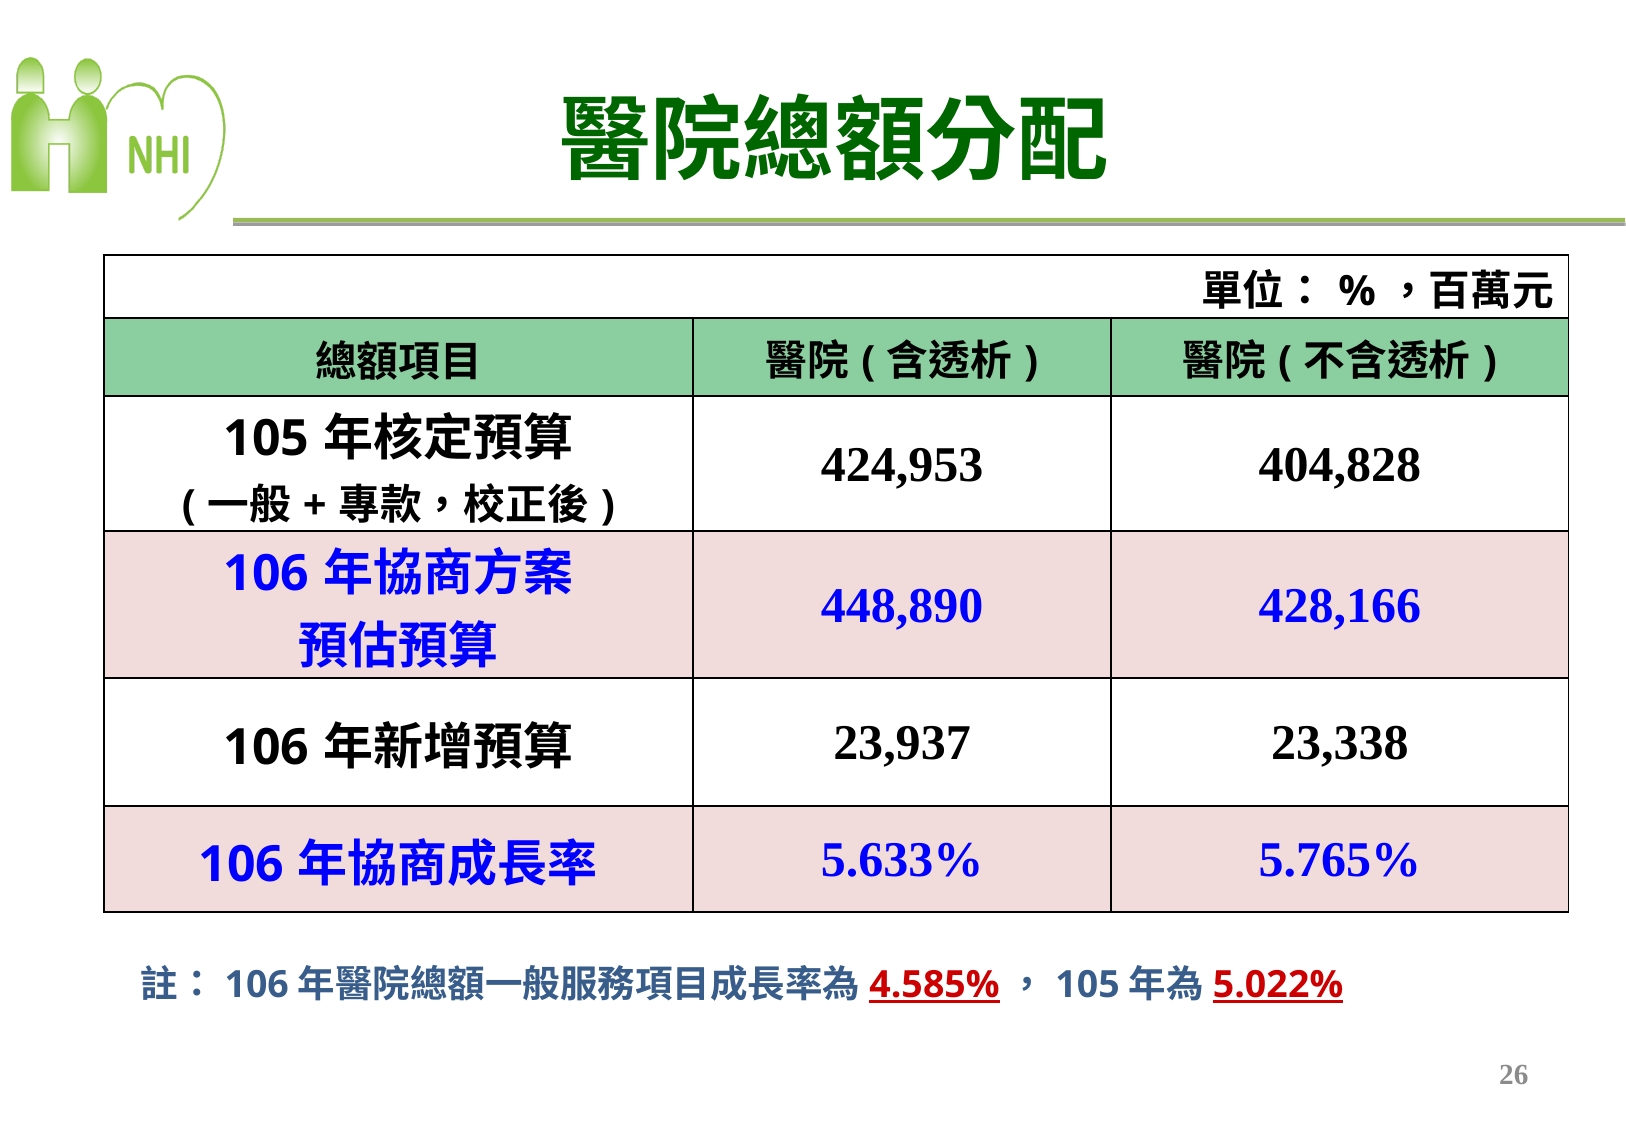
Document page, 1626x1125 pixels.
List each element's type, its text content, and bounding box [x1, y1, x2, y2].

table_cell 醫院(含透析) [694, 319, 1110, 395]
table_cell 106年協商方案 預估預算 [105, 532, 692, 677]
table_cell 總額項目 [105, 319, 692, 395]
title 醫院總額分配 [245, 66, 1424, 206]
text_box 註：106年醫院總額一般服務項目成長率為4.585%，105年為5.022% [125, 952, 1473, 1013]
table_cell 404,828 [1112, 397, 1568, 530]
picture [0, 42, 233, 233]
table_cell 5.633% [694, 807, 1110, 911]
table_cell 醫院(不含透析) [1112, 319, 1568, 395]
table_cell 105年核定預算 (一般+專款，校正後) [105, 397, 692, 530]
table_cell 424,953 [694, 397, 1110, 530]
table_cell 23,338 [1112, 679, 1568, 805]
table_cell 23,937 [694, 679, 1110, 805]
table_cell 5.765% [1112, 807, 1568, 911]
table_cell 428,166 [1112, 532, 1568, 677]
table_header 單位：%，百萬元 [105, 256, 1568, 317]
table_cell 448,890 [694, 532, 1110, 677]
slide_number <編號> [1164, 1042, 1544, 1103]
table_cell 106年協商成長率 [105, 807, 692, 911]
table_cell 106年新增預算 [105, 679, 692, 805]
